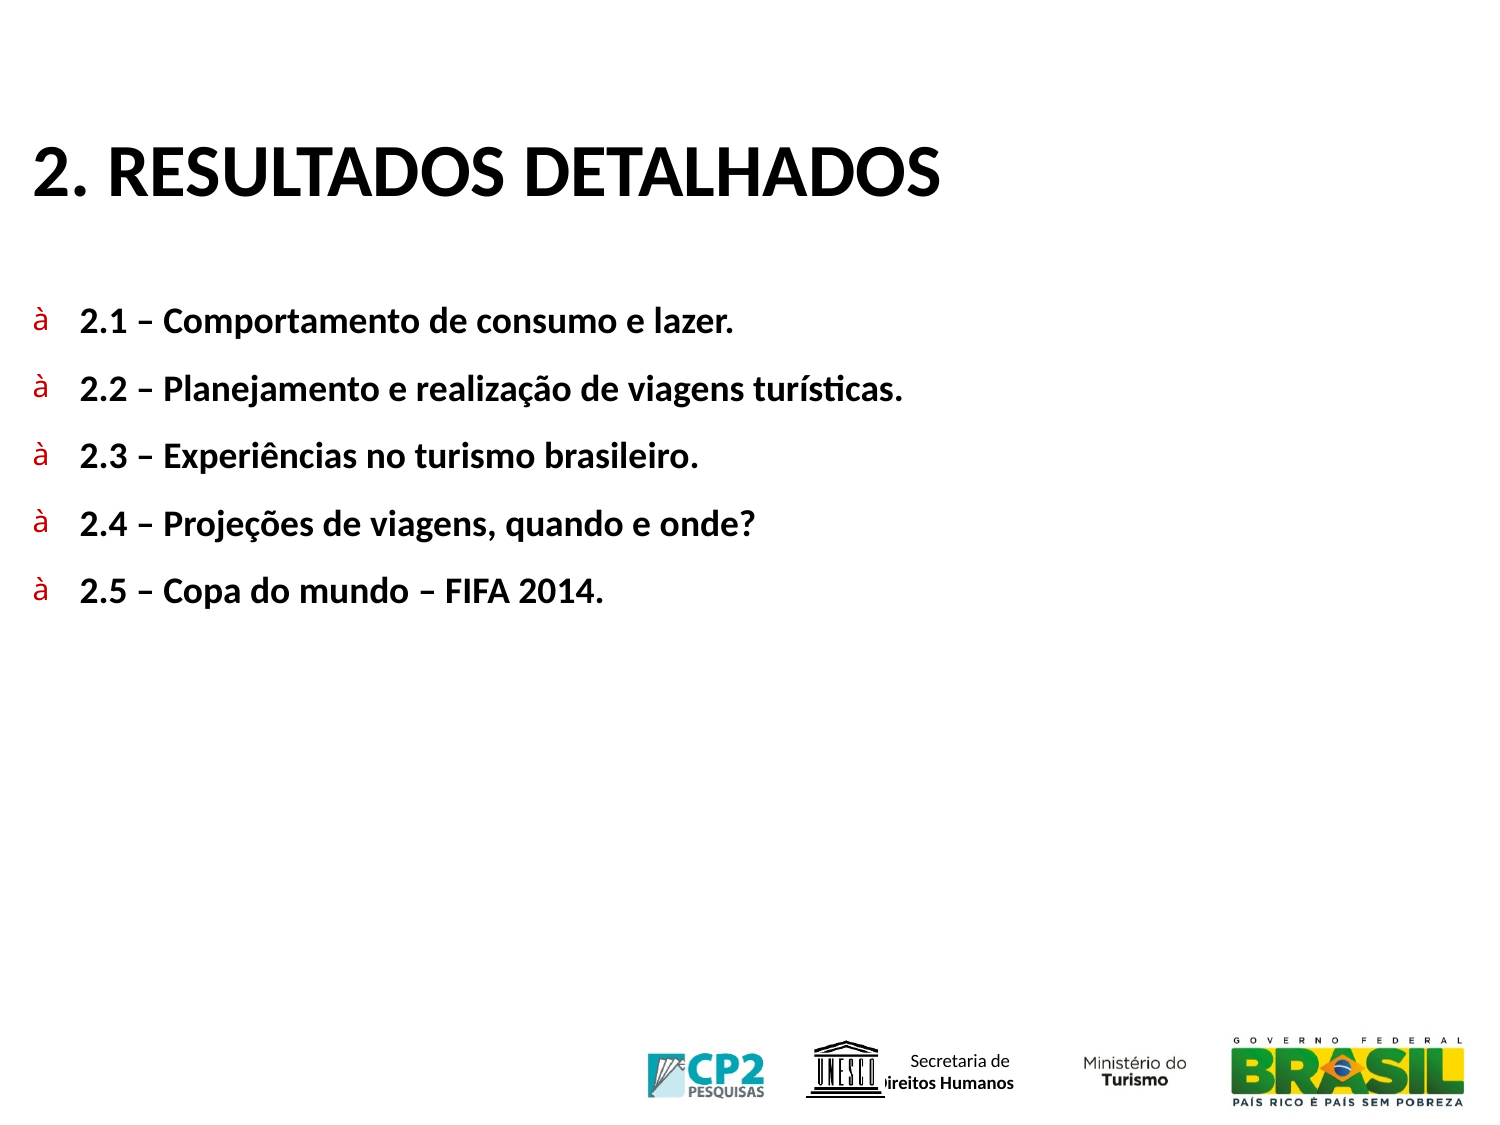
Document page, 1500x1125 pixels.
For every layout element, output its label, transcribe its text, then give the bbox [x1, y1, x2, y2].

text_box 2. Resultados Detalhados 2.1 – Comportamento de consumo e lazer. 2.2 – Planejamento e realização de viagens turísticas. 2.3 – Experiências no turismo brasileiro. 2.4 – Projeções de viagens, quando e onde? 2.5 – Copa do mundo – FIFA 2014. [17, 113, 1471, 624]
